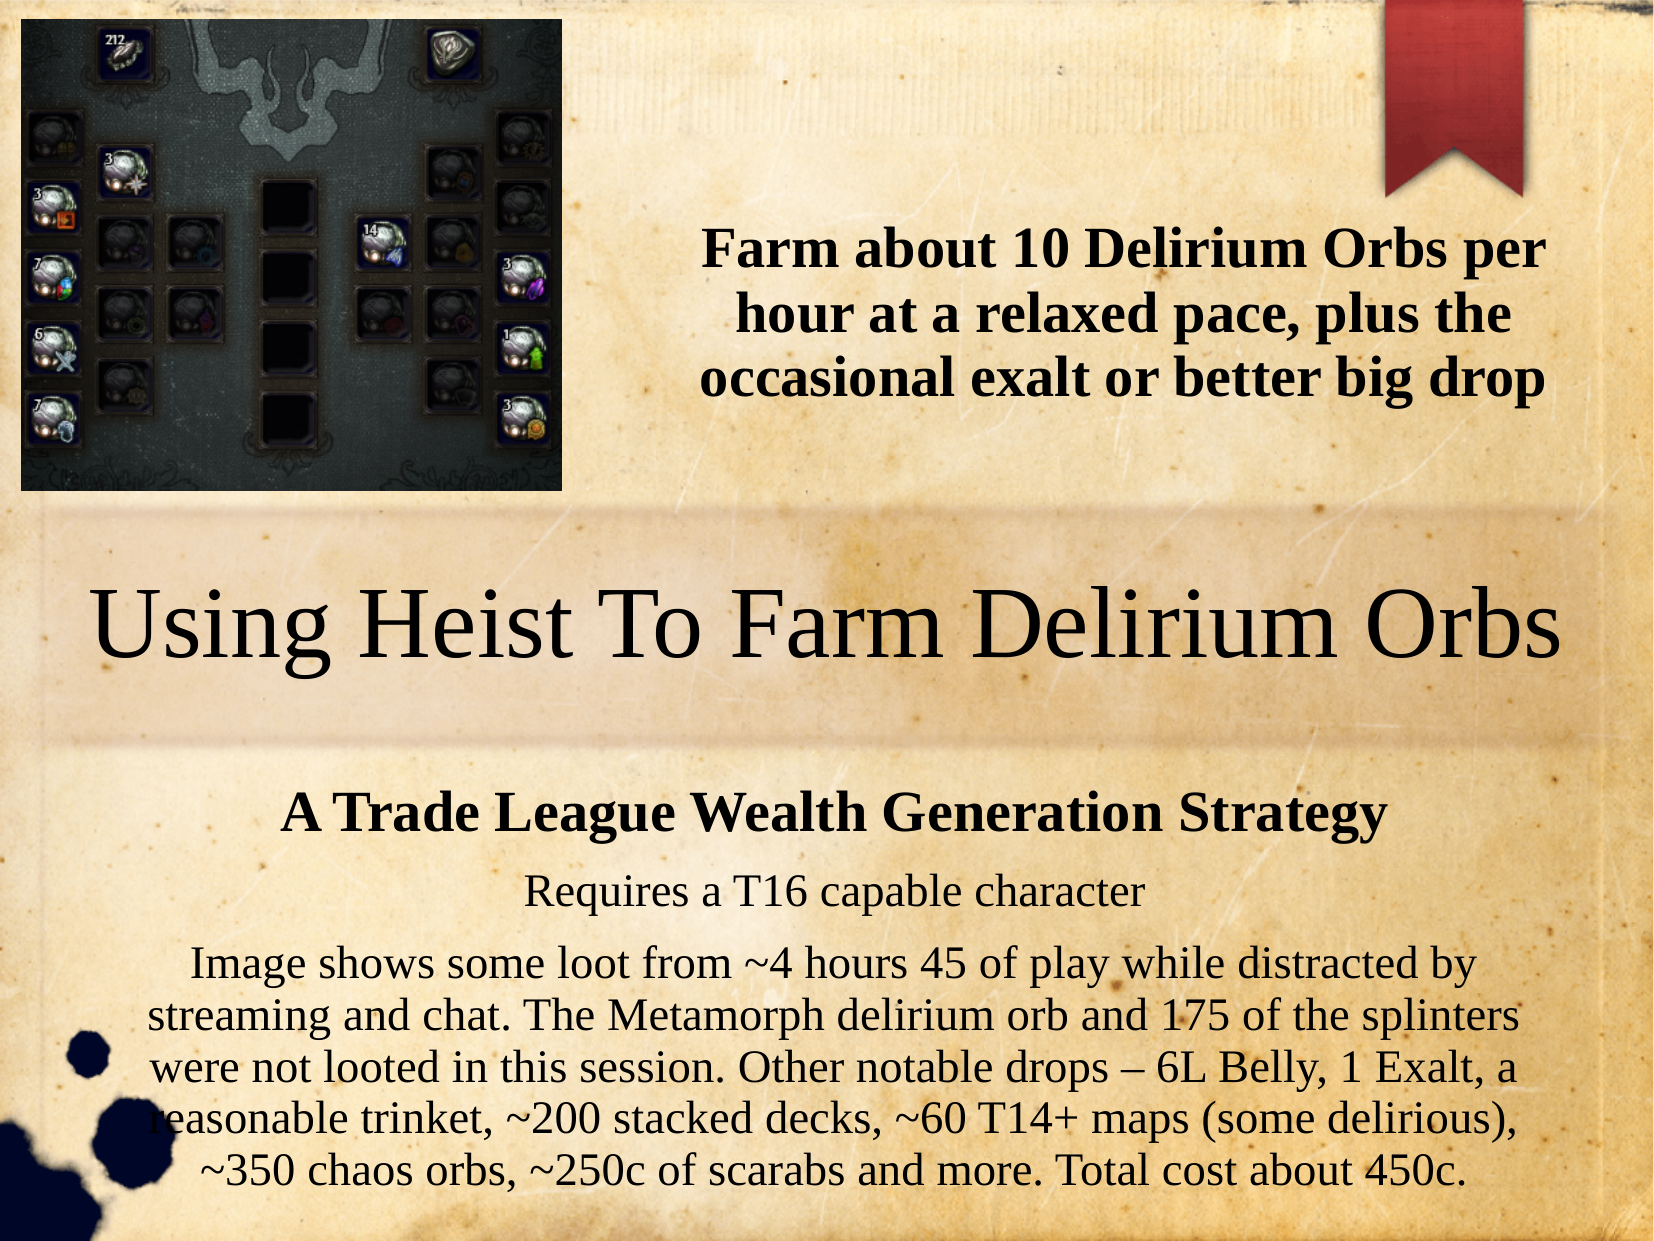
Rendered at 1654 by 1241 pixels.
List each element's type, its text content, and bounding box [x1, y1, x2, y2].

title Using Heist To Farm Delirium Orbs [82, 519, 1571, 727]
picture [0, 0, 1654, 1241]
list Farm about 10 Delirium Orbs per hour at a relaxed pace, plus the occasional exalt or better big drop [611, 215, 1565, 449]
list A Trade League Wealth Generation Strategy Requires a T16 capable character Image shows some loot from ~4 hours 45 of play while distracted by streaming and chat. The Metamorph delirium orb and 175 of the splinters were not looted in this session. Other notable drops – 6L Belly, 1 Exalt, a reasonable trinket, ~200 stacked decks, ~60 T14+ maps (some delirious), ~350 chaos orbs, ~250c of scarabs and more. Total cost about 450c. [82, 779, 1538, 1205]
